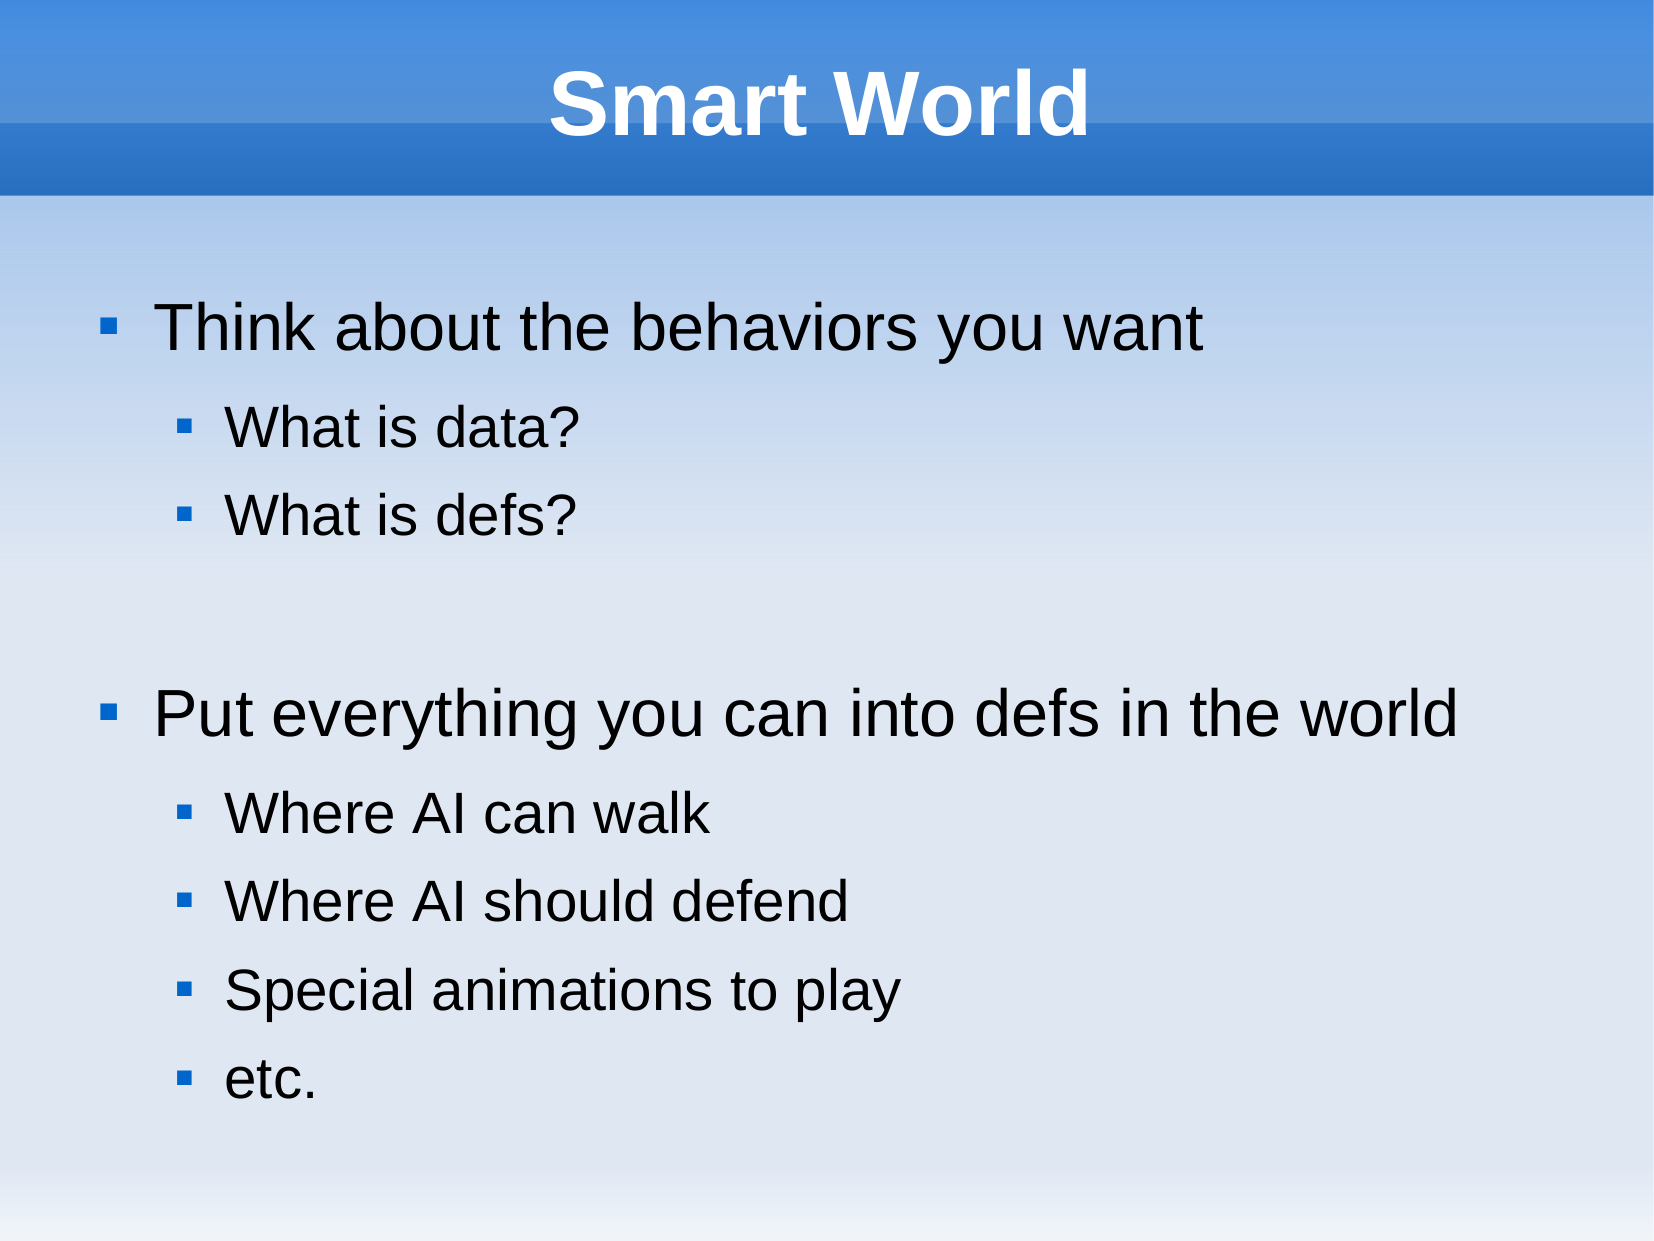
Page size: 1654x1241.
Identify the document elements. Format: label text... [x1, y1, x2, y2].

list Think about the behaviors you want What is data? What is defs? Put everything you can into defs in the world Where AI can walk Where AI should defend Special animations to play etc. [82, 290, 1571, 1113]
title Smart World [76, 0, 1565, 208]
picture [0, 0, 1654, 1241]
